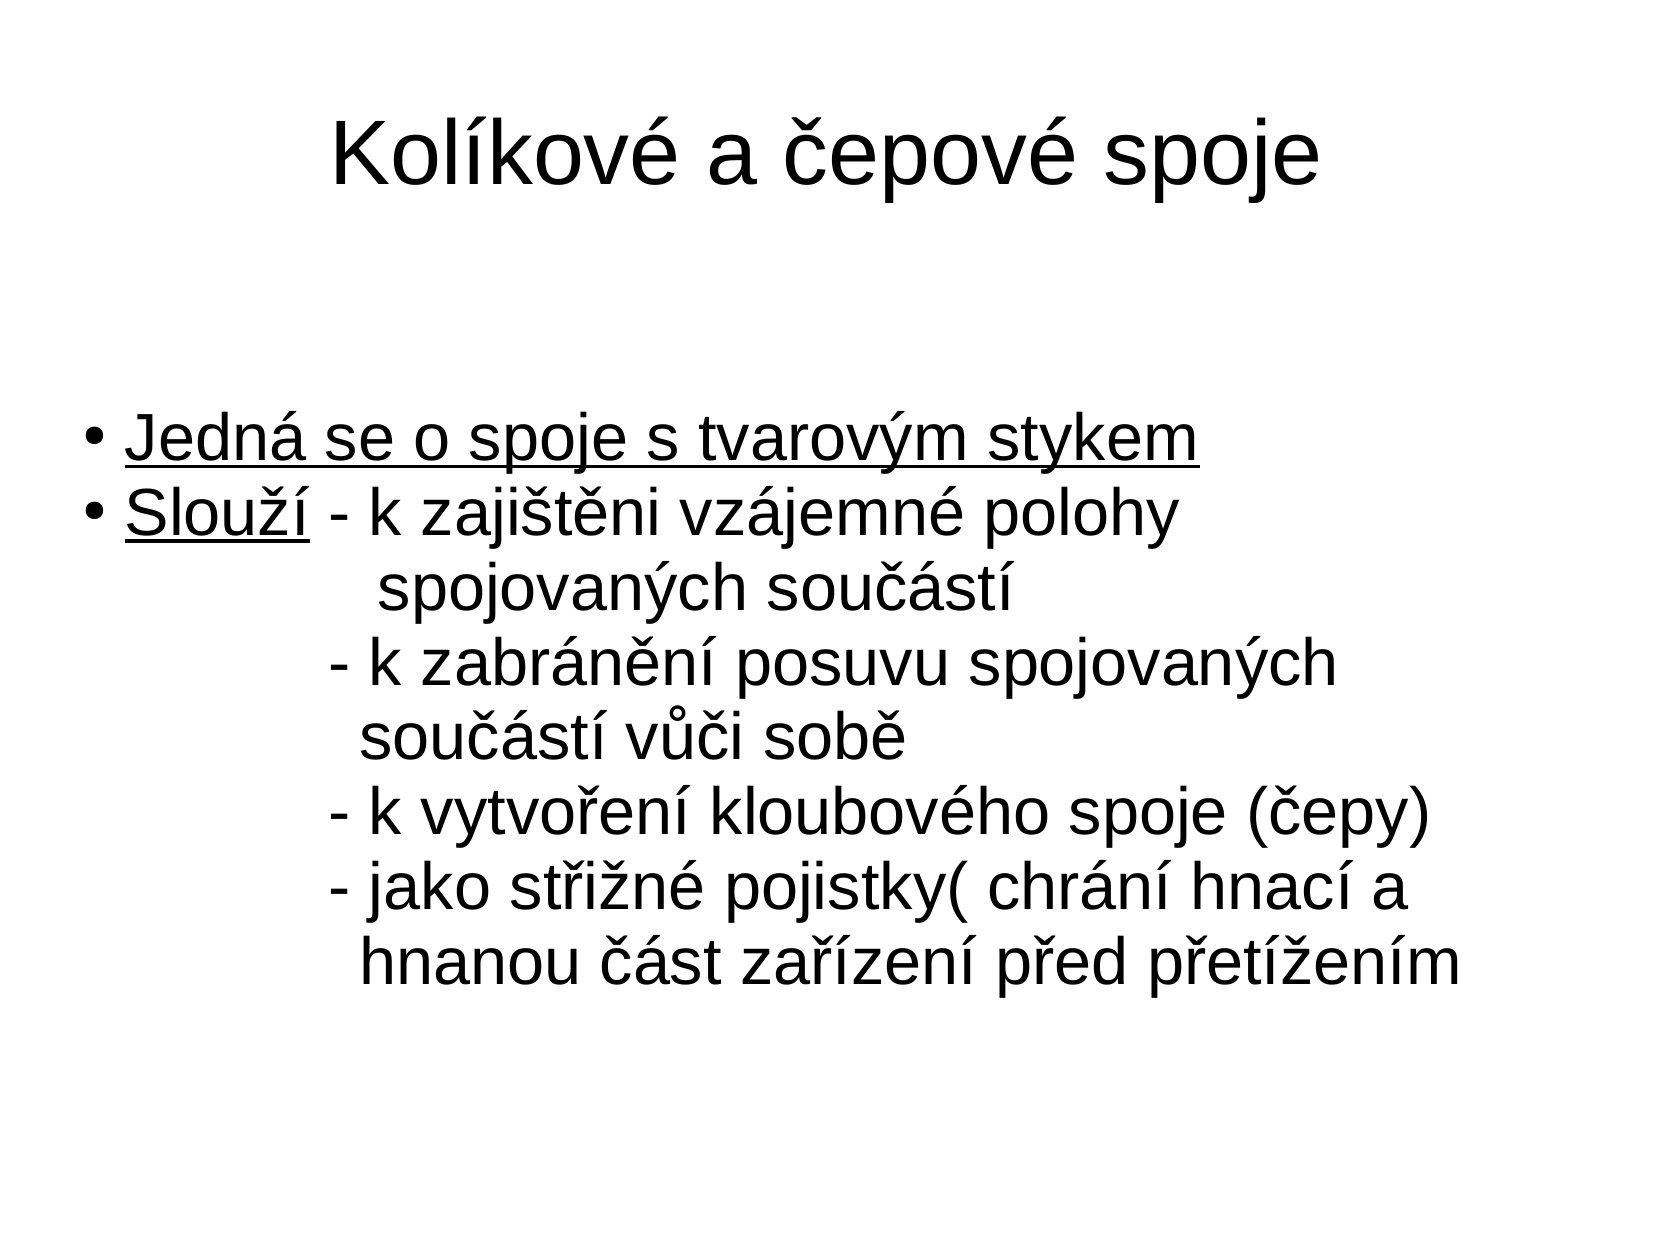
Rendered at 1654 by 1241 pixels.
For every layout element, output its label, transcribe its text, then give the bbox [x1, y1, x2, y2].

title Kolíkové a čepové spoje [82, 56, 1571, 250]
subtitle Jedná se o spoje s tvarovým stykem Slouží - k zajištěni vzájemné polohy spojovaných součástí - k zabránění posuvu spojovaných součástí vůči sobě - k vytvoření kloubového spoje (čepy) - jako střižné pojistky( chrání hnací a hnanou část zařízení před přetížením [82, 297, 1571, 1102]
